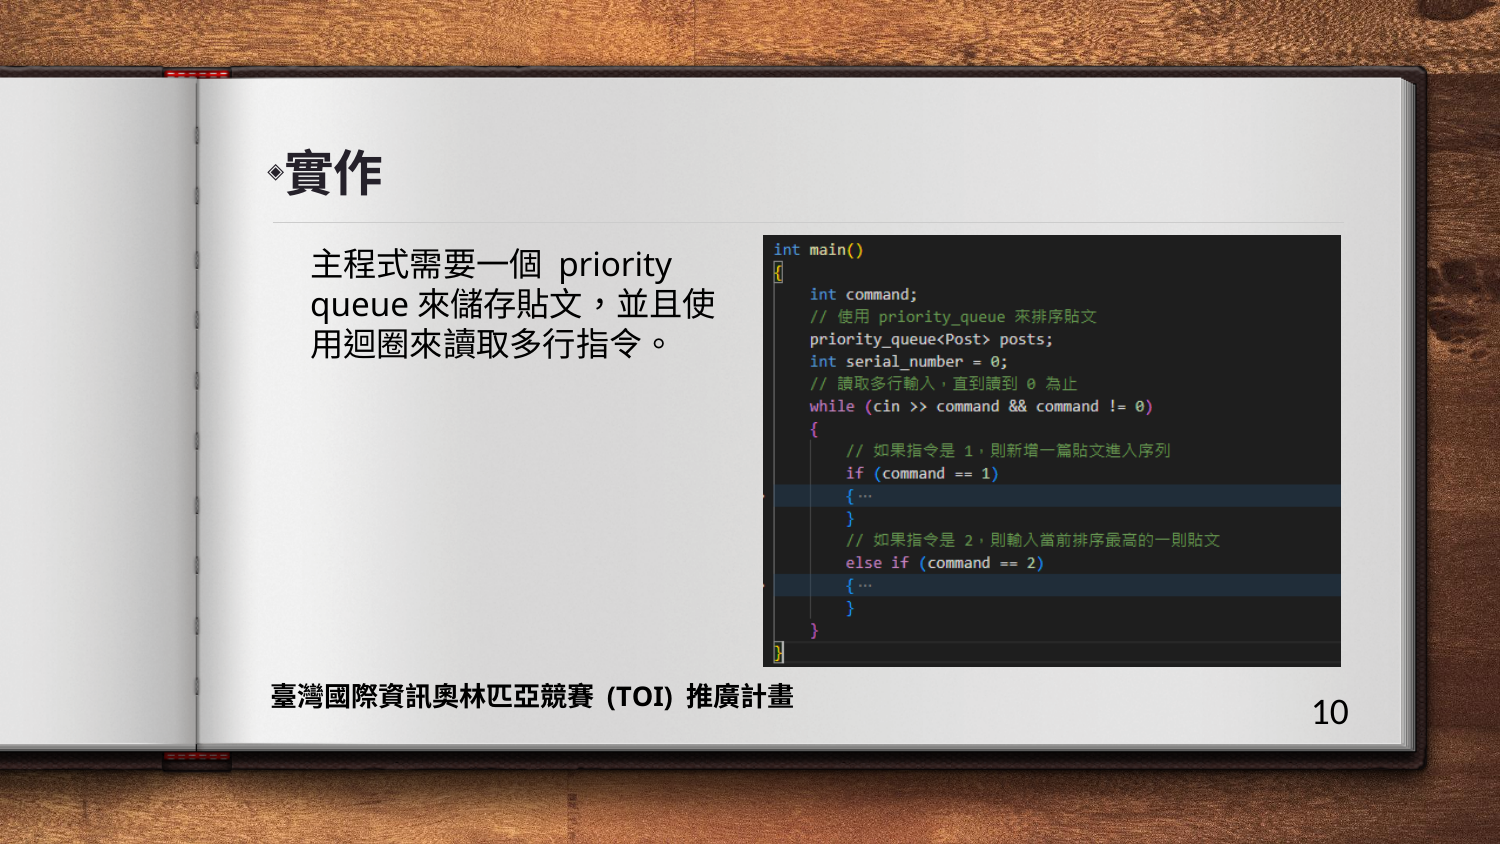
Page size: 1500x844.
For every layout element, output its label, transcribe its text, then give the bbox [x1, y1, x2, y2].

picture [763, 235, 1341, 667]
text_box 10 [1295, 672, 1386, 737]
text_box 主程式需要一個 priority queue來儲存貼文，並且使用迴圈來讀取多行指令。 [295, 235, 751, 372]
list 實作 [252, 126, 1194, 216]
